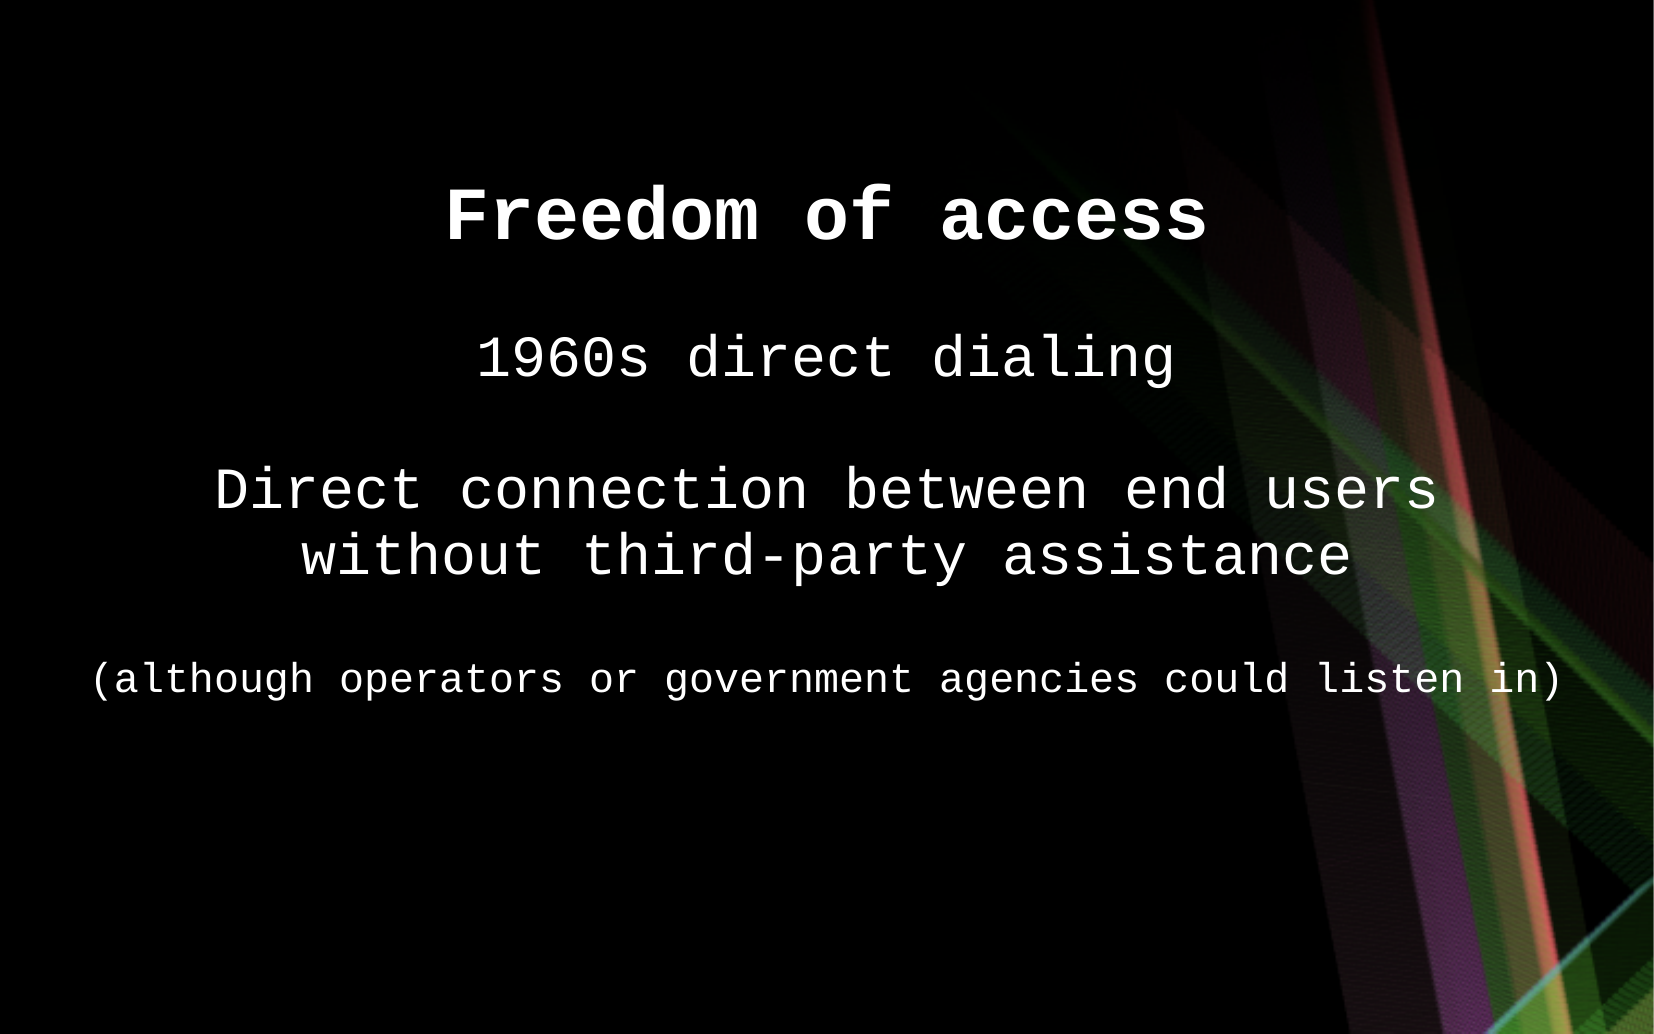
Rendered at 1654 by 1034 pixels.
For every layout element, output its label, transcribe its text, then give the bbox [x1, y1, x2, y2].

subtitle Freedom of access 1960s direct dialing Direct connection between end users without third-party assistance (although operators or government agencies could listen in) [82, 41, 1571, 842]
picture [0, 0, 1654, 1034]
